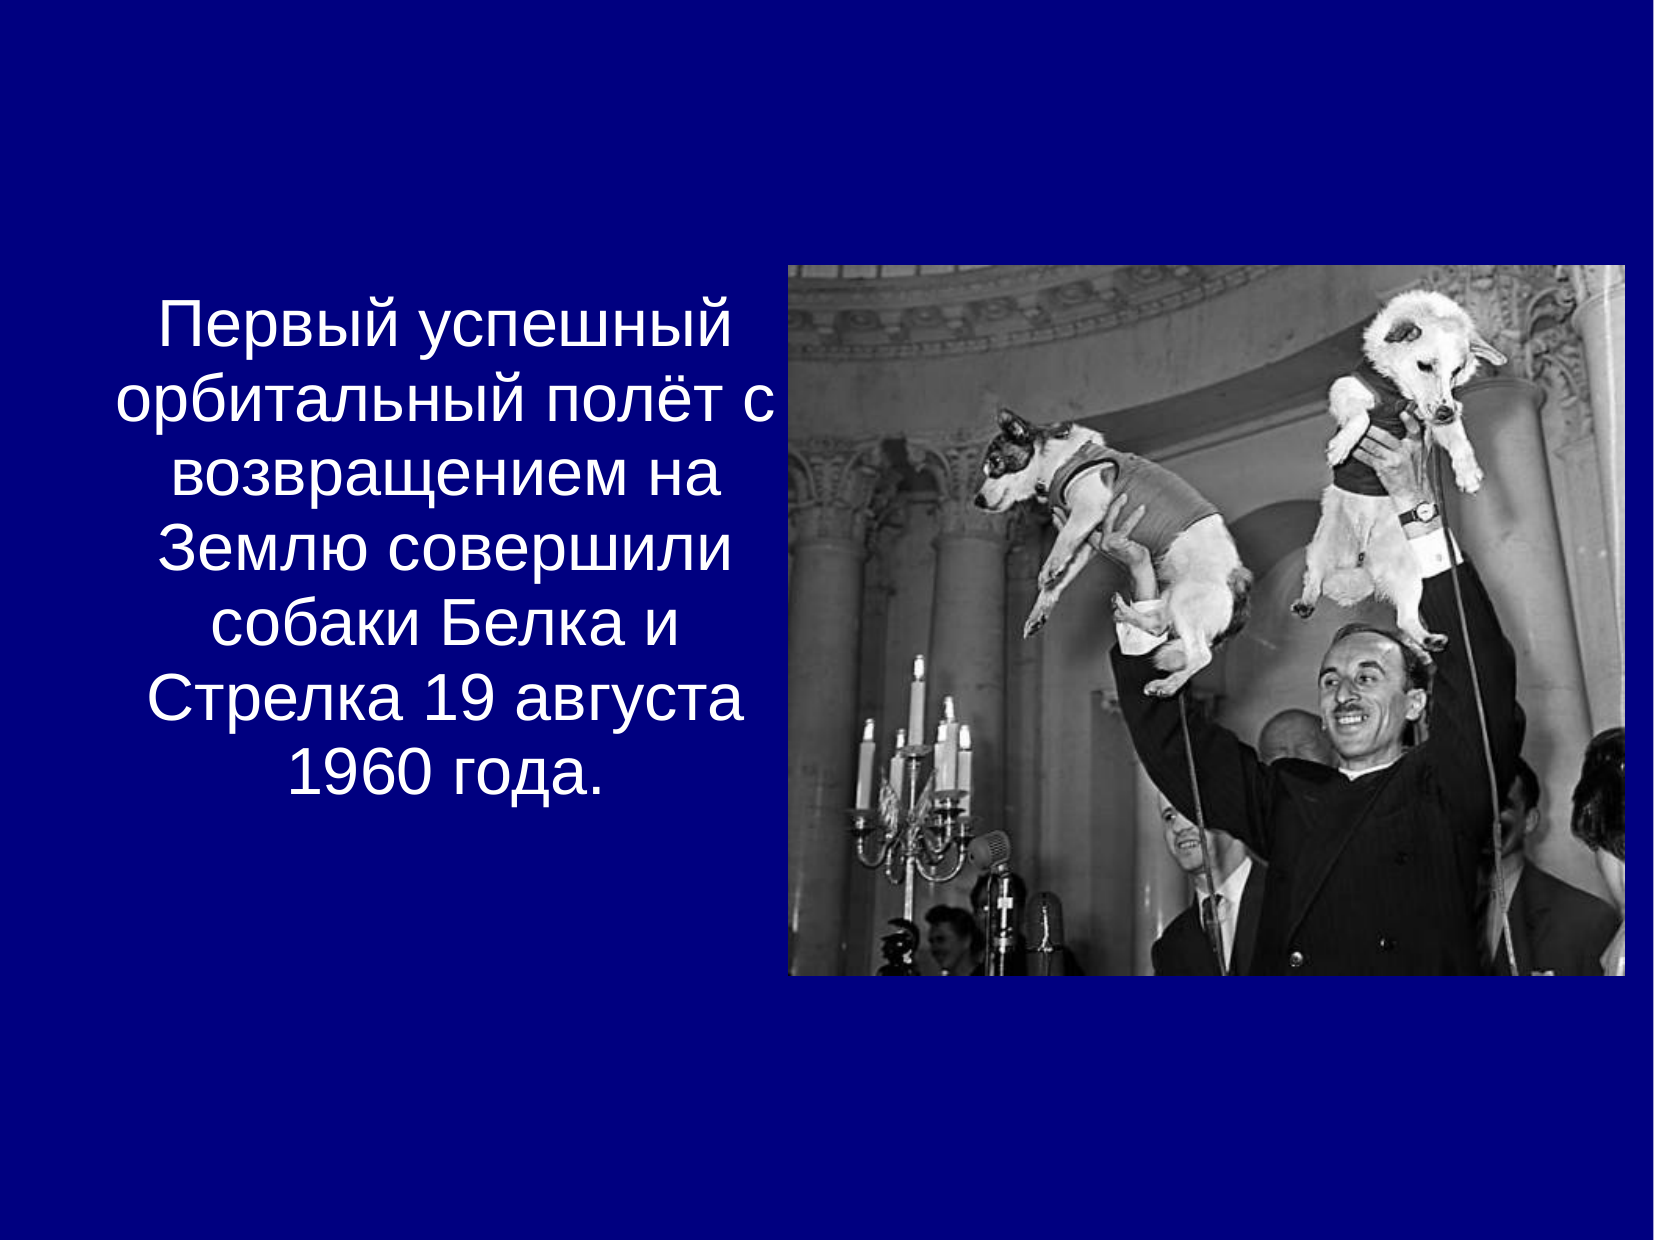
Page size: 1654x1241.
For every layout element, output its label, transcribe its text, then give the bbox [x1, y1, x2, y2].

picture [788, 265, 1625, 976]
subtitle Первый успешный орбитальный полёт с возвращением на Землю совершили собаки Белка и Стрелка 19 августа 1960 года. [88, 120, 804, 975]
